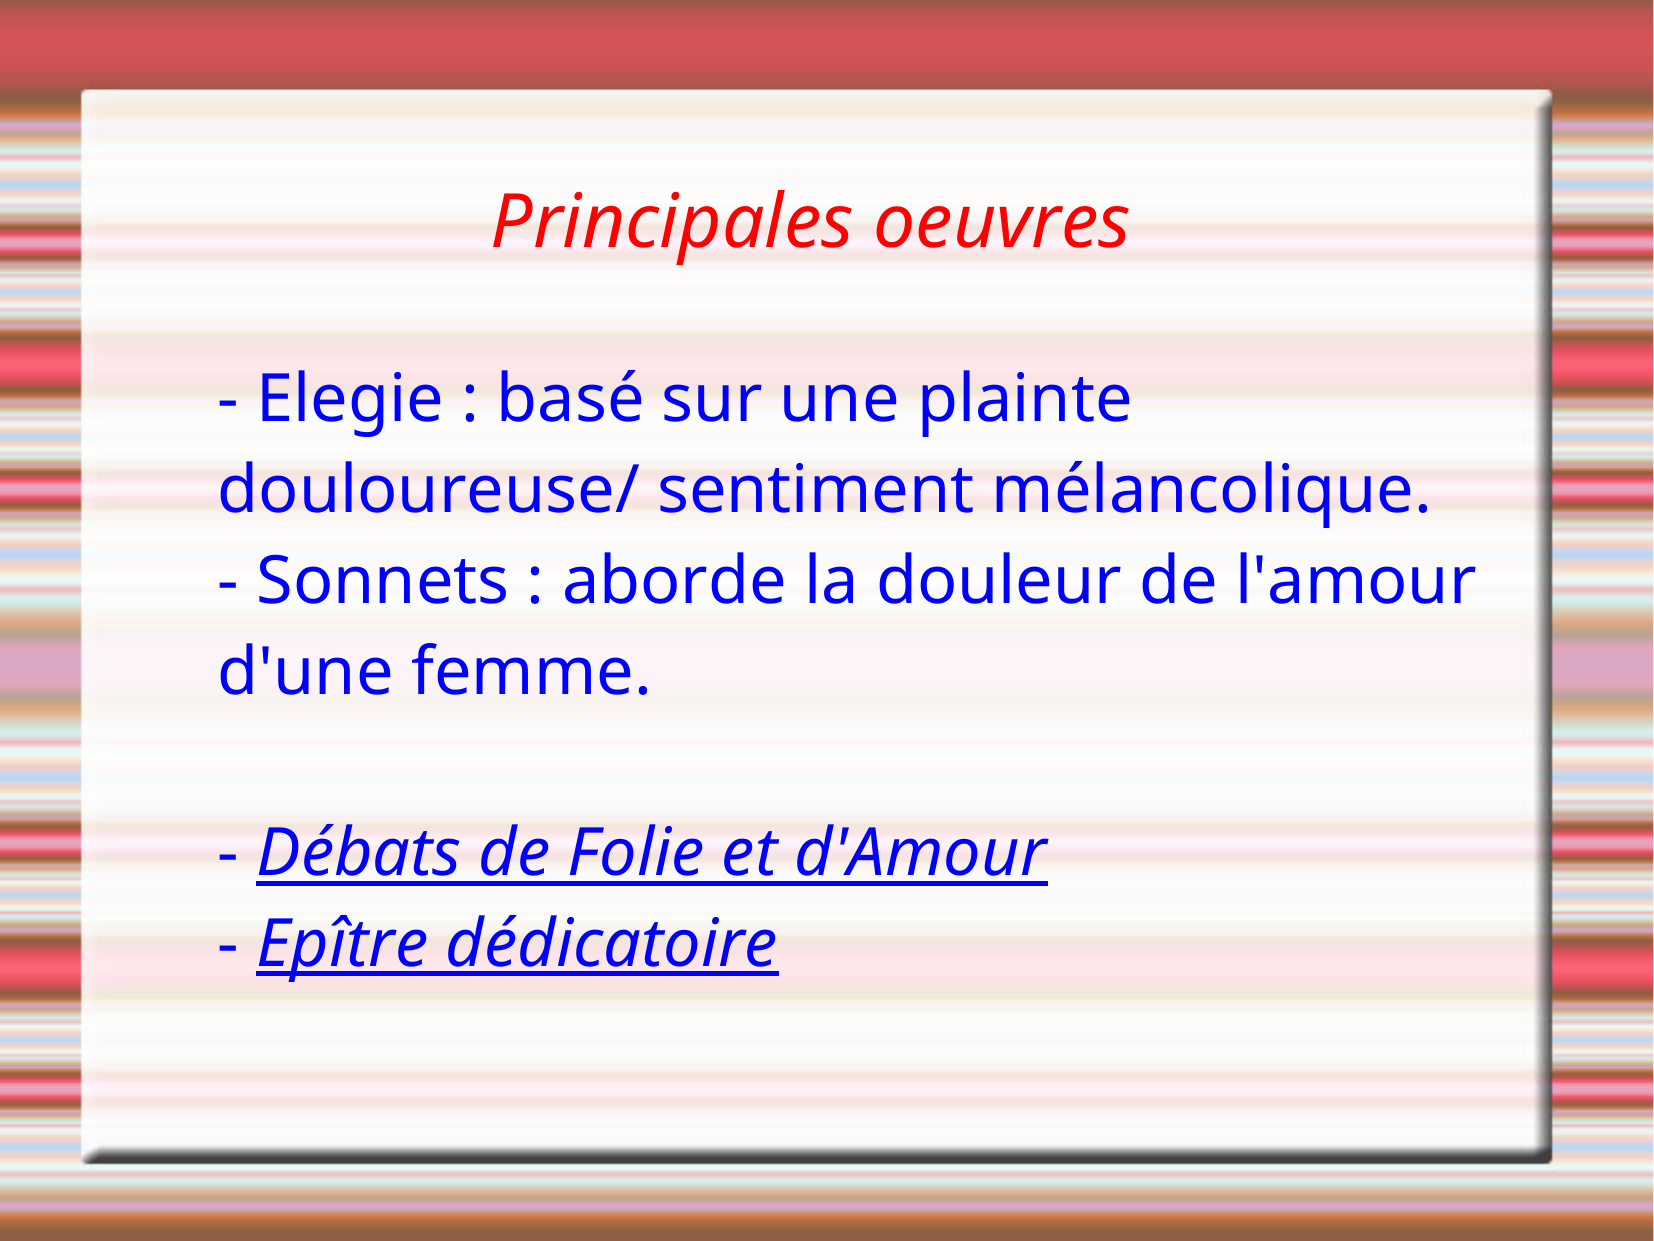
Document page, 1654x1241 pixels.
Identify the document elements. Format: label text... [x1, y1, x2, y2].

picture [0, 0, 1654, 1241]
list - Elegie : basé sur une plainte douloureuse/ sentiment mélancolique. - Sonnets : aborde la douleur de l'amour d'une femme. - Débats de Folie et d'Amour - Epître dédicatoire [134, 350, 1516, 1133]
title Principales oeuvres [88, 114, 1534, 322]
